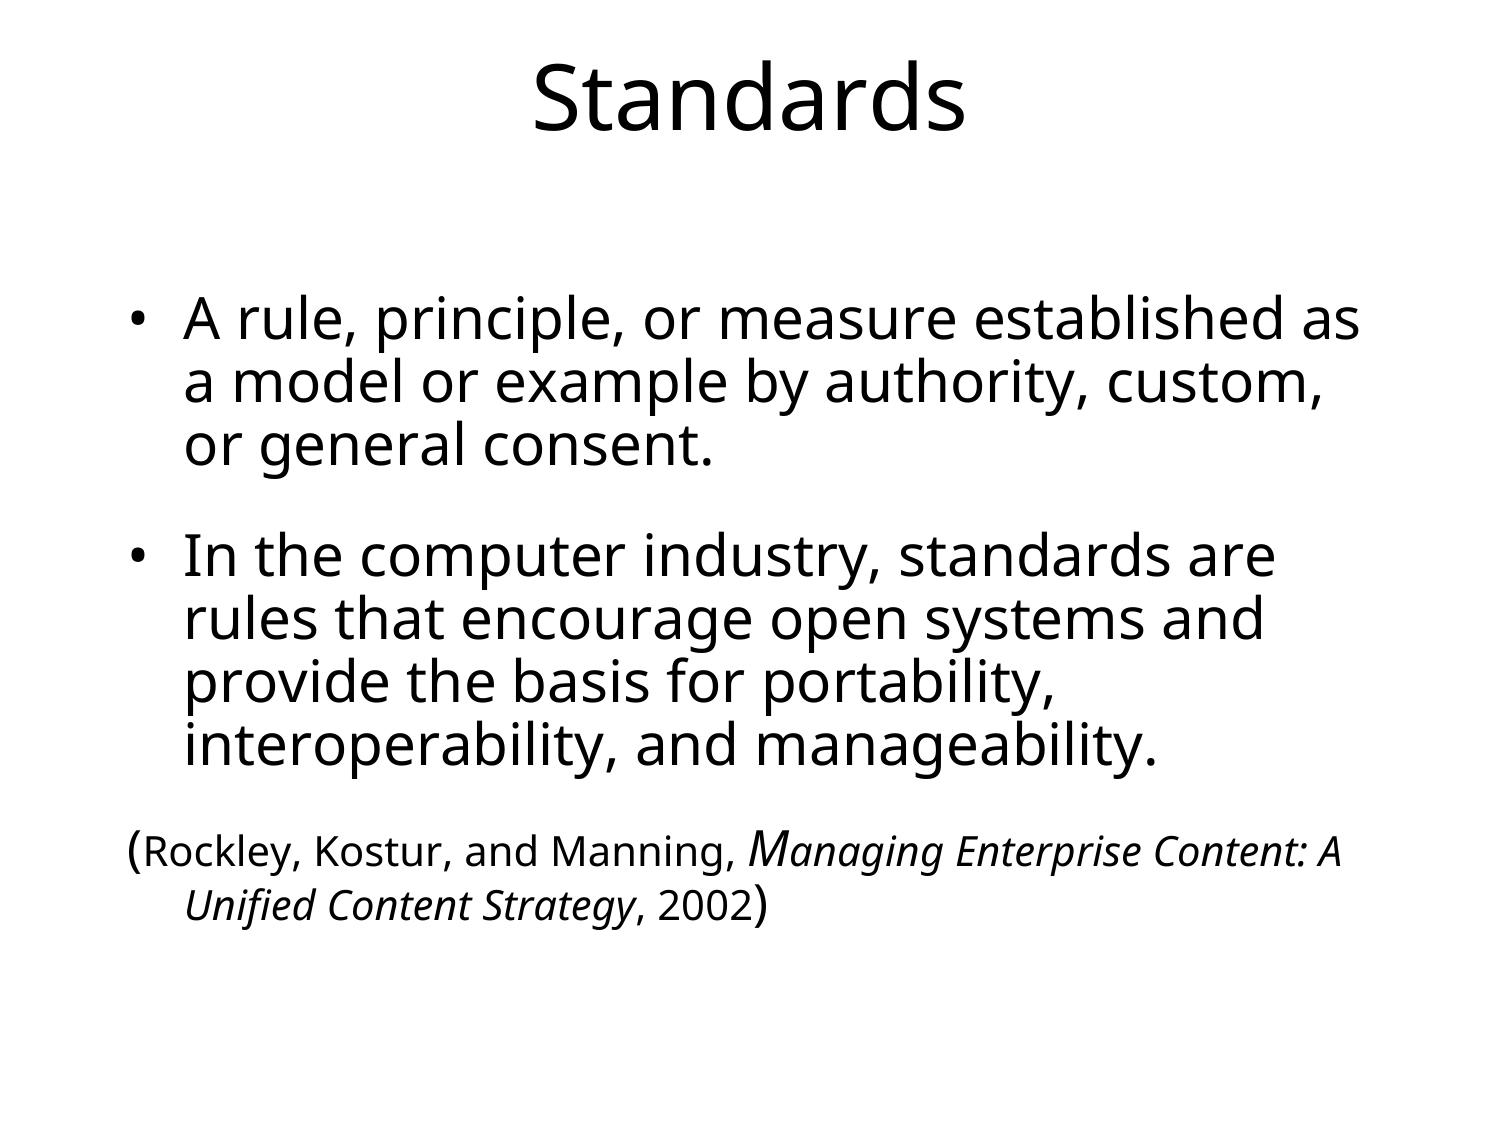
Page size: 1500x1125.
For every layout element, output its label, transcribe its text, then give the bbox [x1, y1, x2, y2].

title Standards [0, 0, 1500, 188]
list A rule, principle, or measure established as a model or example by authority, custom, or general consent. In the computer industry, standards are rules that encourage open systems and provide the basis for portability, interoperability, and manageability. (Rockley, Kostur, and Manning, Managing Enterprise Content: A Unified Content Strategy, 2002) [112, 187, 1388, 1041]
